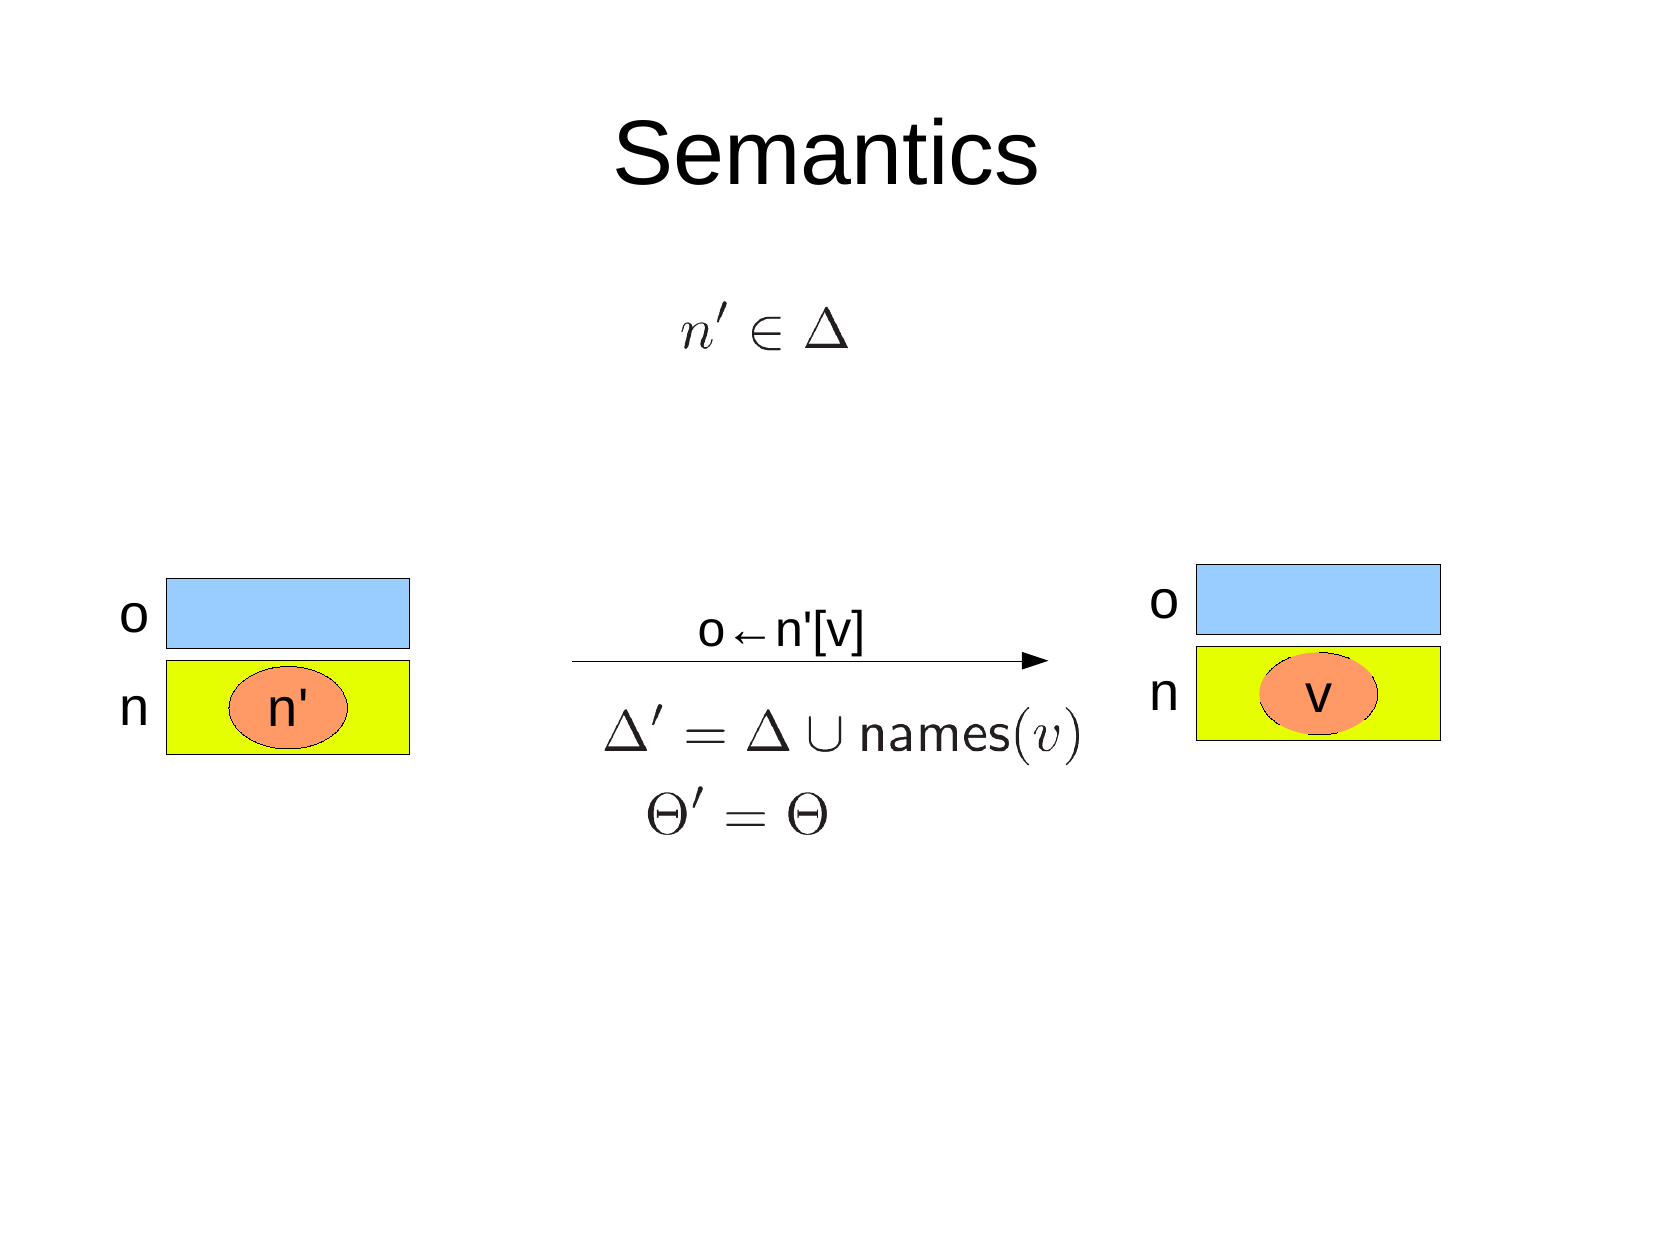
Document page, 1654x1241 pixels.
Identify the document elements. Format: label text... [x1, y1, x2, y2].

text_box [1196, 646, 1441, 741]
text_box [166, 660, 410, 755]
text_box n [104, 668, 163, 744]
text_box v [1259, 652, 1378, 735]
text_box n [1134, 654, 1194, 730]
text_box [1196, 564, 1441, 635]
picture [640, 783, 834, 842]
picture [675, 298, 856, 357]
text_box n' [228, 666, 348, 749]
picture [597, 700, 1088, 770]
title Semantics [82, 49, 1571, 257]
text_box o [1134, 562, 1194, 638]
text_box o [104, 576, 163, 652]
text_box [166, 578, 410, 649]
text_box o←n'[v] [682, 594, 896, 665]
